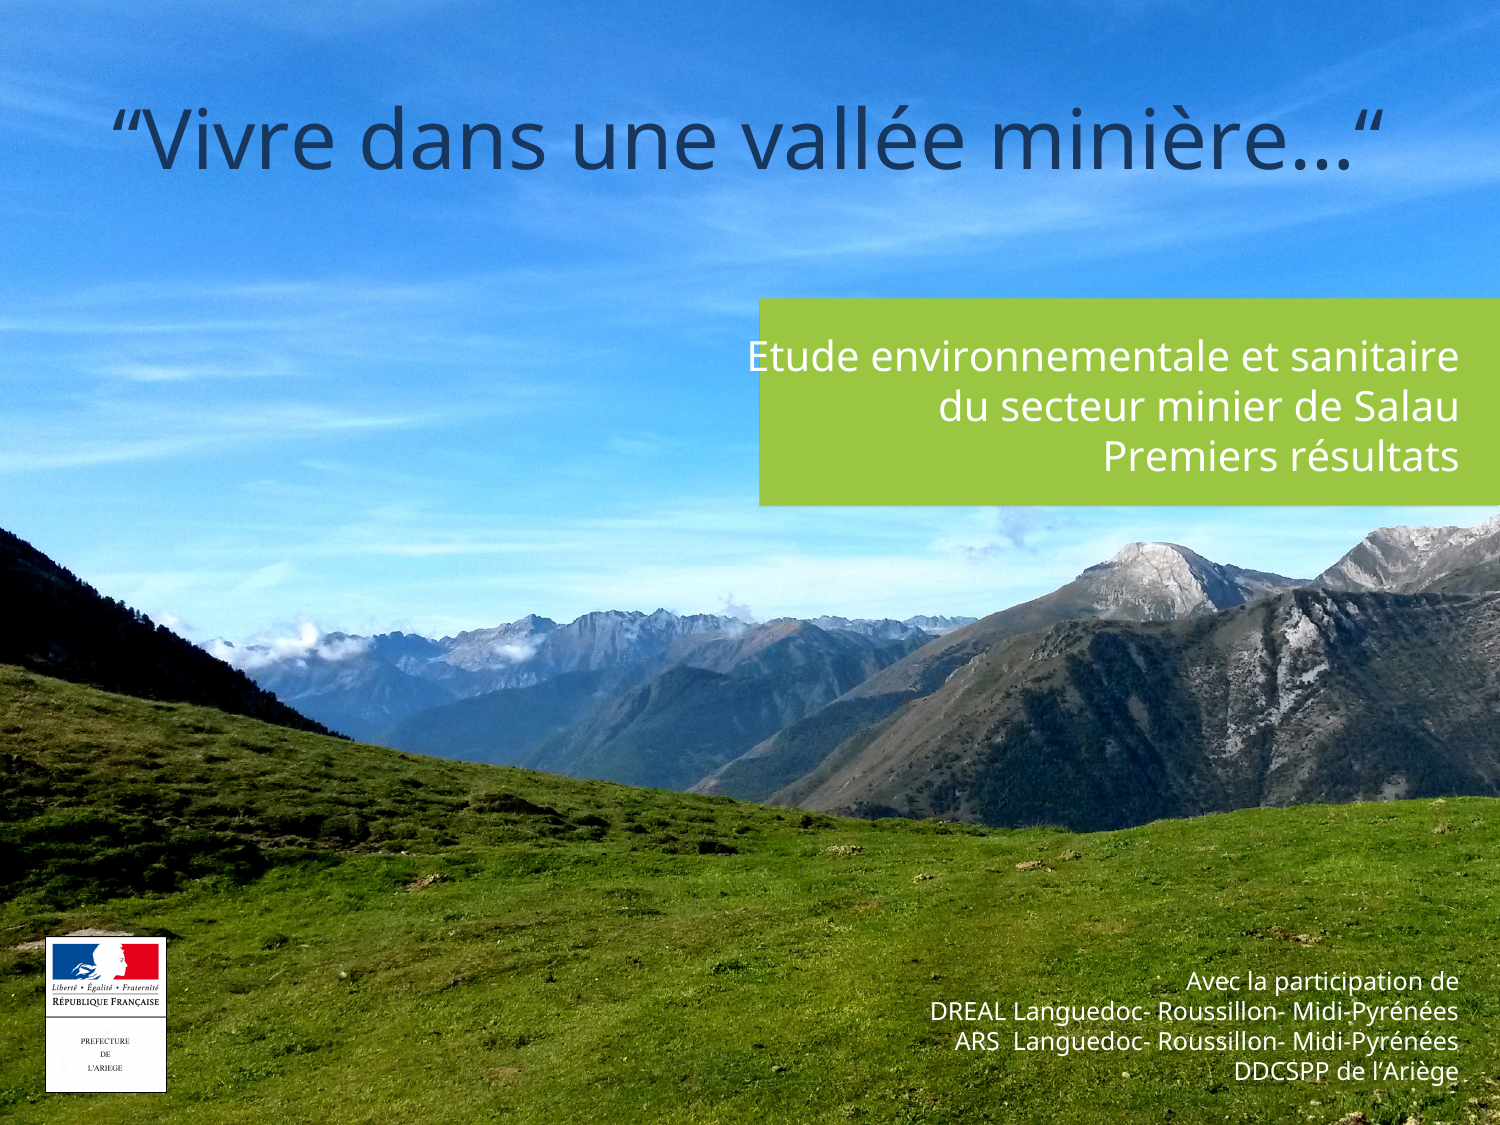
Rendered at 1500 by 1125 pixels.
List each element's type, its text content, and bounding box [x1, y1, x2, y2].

text_box Etude environnementale et sanitaire du secteur minier de Salau Premiers résultats [731, 322, 1475, 488]
picture [0, 0, 1500, 1125]
text_box [759, 298, 1500, 506]
text_box “Vivre dans une vallée minière…“ [97, 78, 1402, 194]
text_box Avec la participation de DREAL Languedoc- Roussillon- Midi-Pyrénées ARS Languedoc- Roussillon- Midi-Pyrénées DDCSPP de l’Ariège [914, 957, 1475, 1093]
